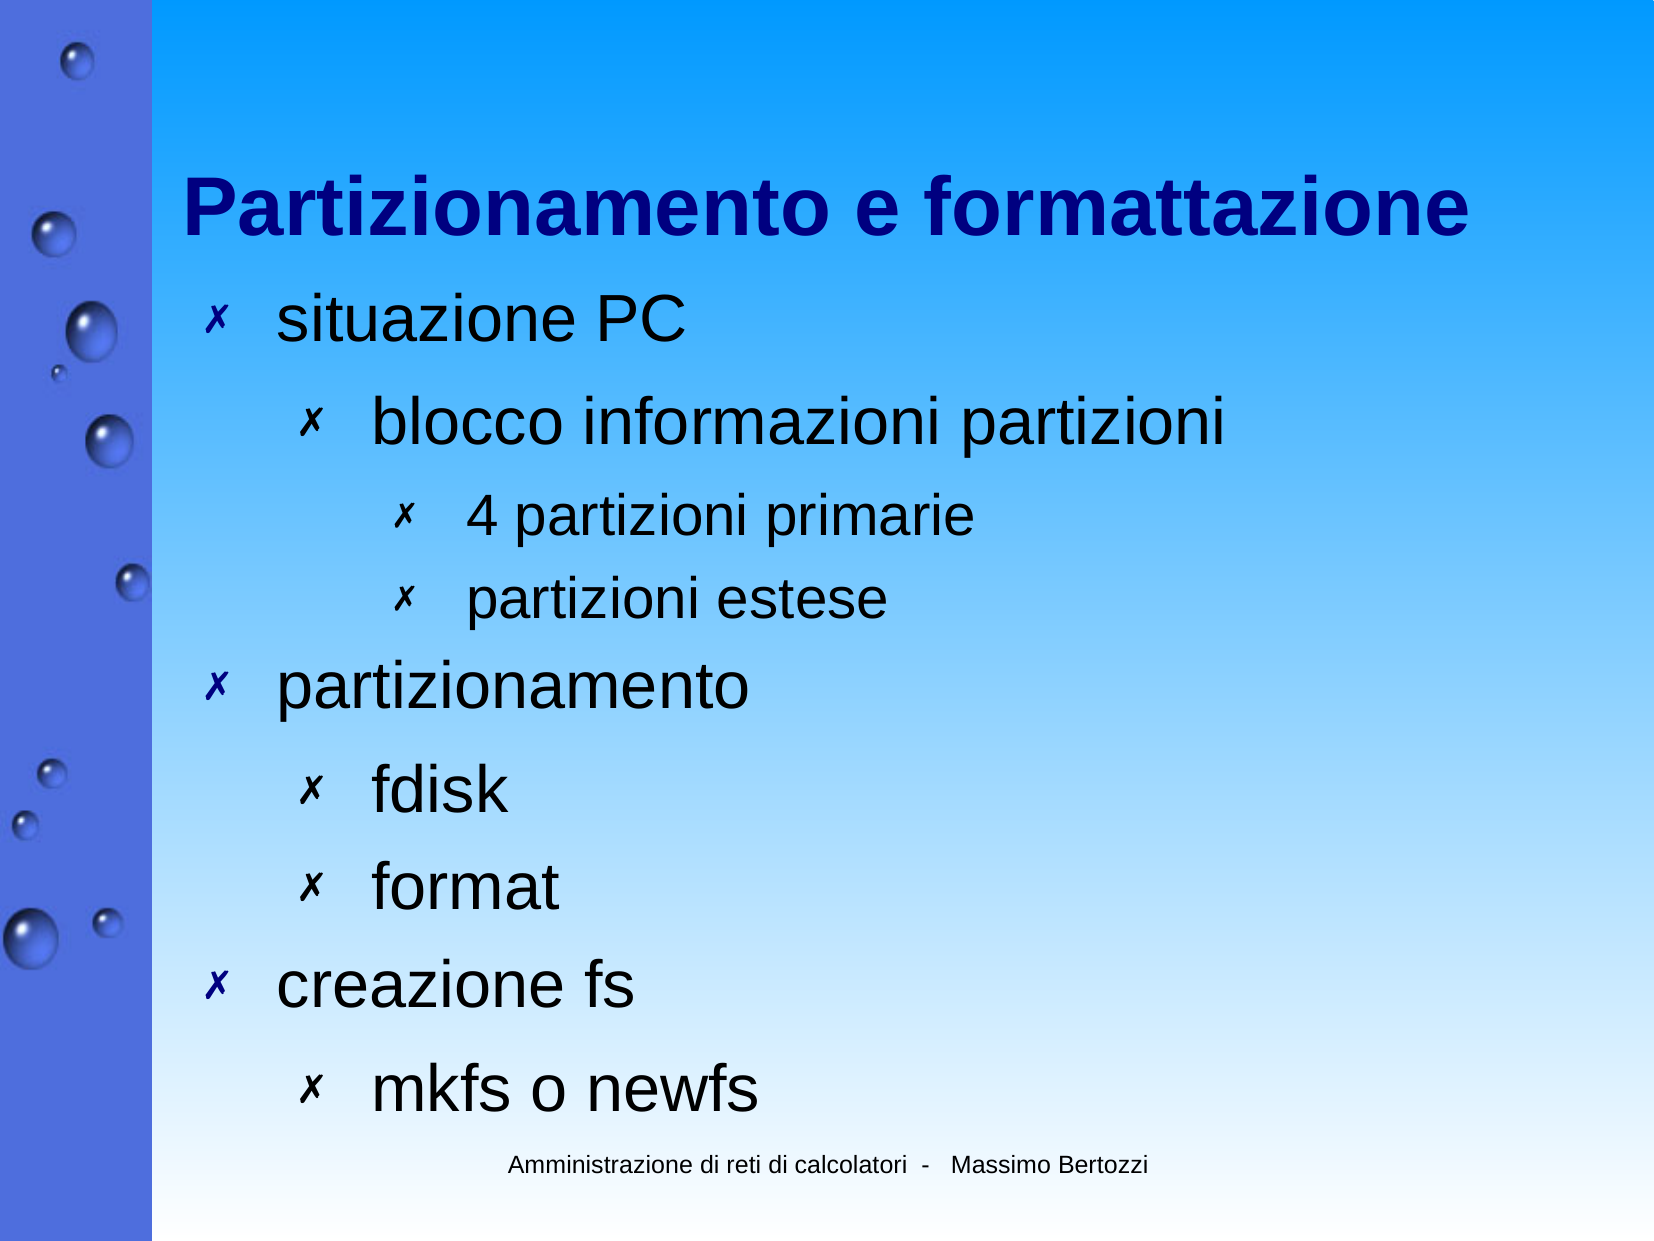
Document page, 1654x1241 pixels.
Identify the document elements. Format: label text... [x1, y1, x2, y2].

list situazione PC blocco informazioni partizioni 4 partizioni primarie partizioni estese partizionamento fdisk format creazione fs mkfs o newfs [182, 281, 1595, 1151]
title Partizionamento e formattazione [121, 102, 1534, 311]
picture [0, 0, 152, 1241]
